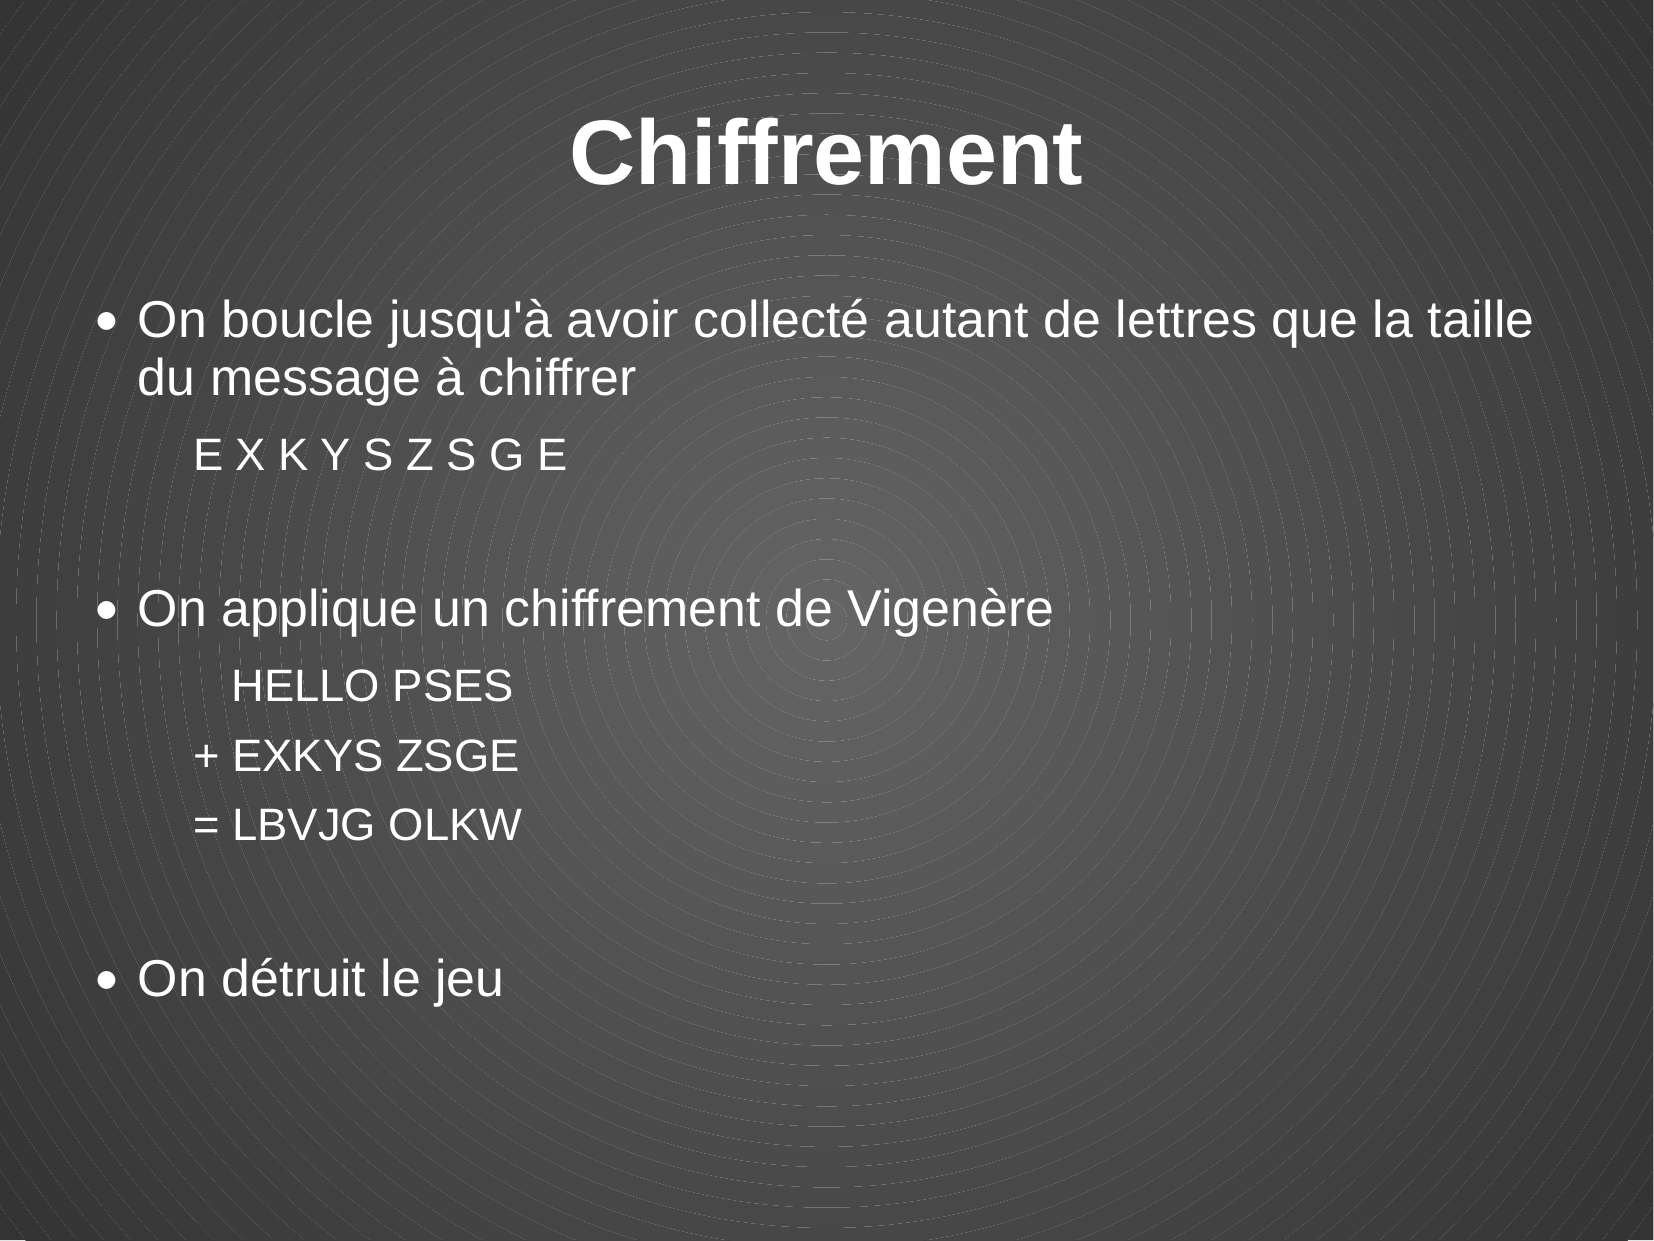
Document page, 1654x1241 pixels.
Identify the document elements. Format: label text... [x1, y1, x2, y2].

list On boucle jusqu'à avoir collecté autant de lettres que la taille du message à chiffrer E X K Y S Z S G E On applique un chiffrement de Vigenère HELLO PSES + EXKYS ZSGE = LBVJG OLKW On détruit le jeu [82, 290, 1571, 1010]
title Chiffrement [82, 49, 1571, 257]
